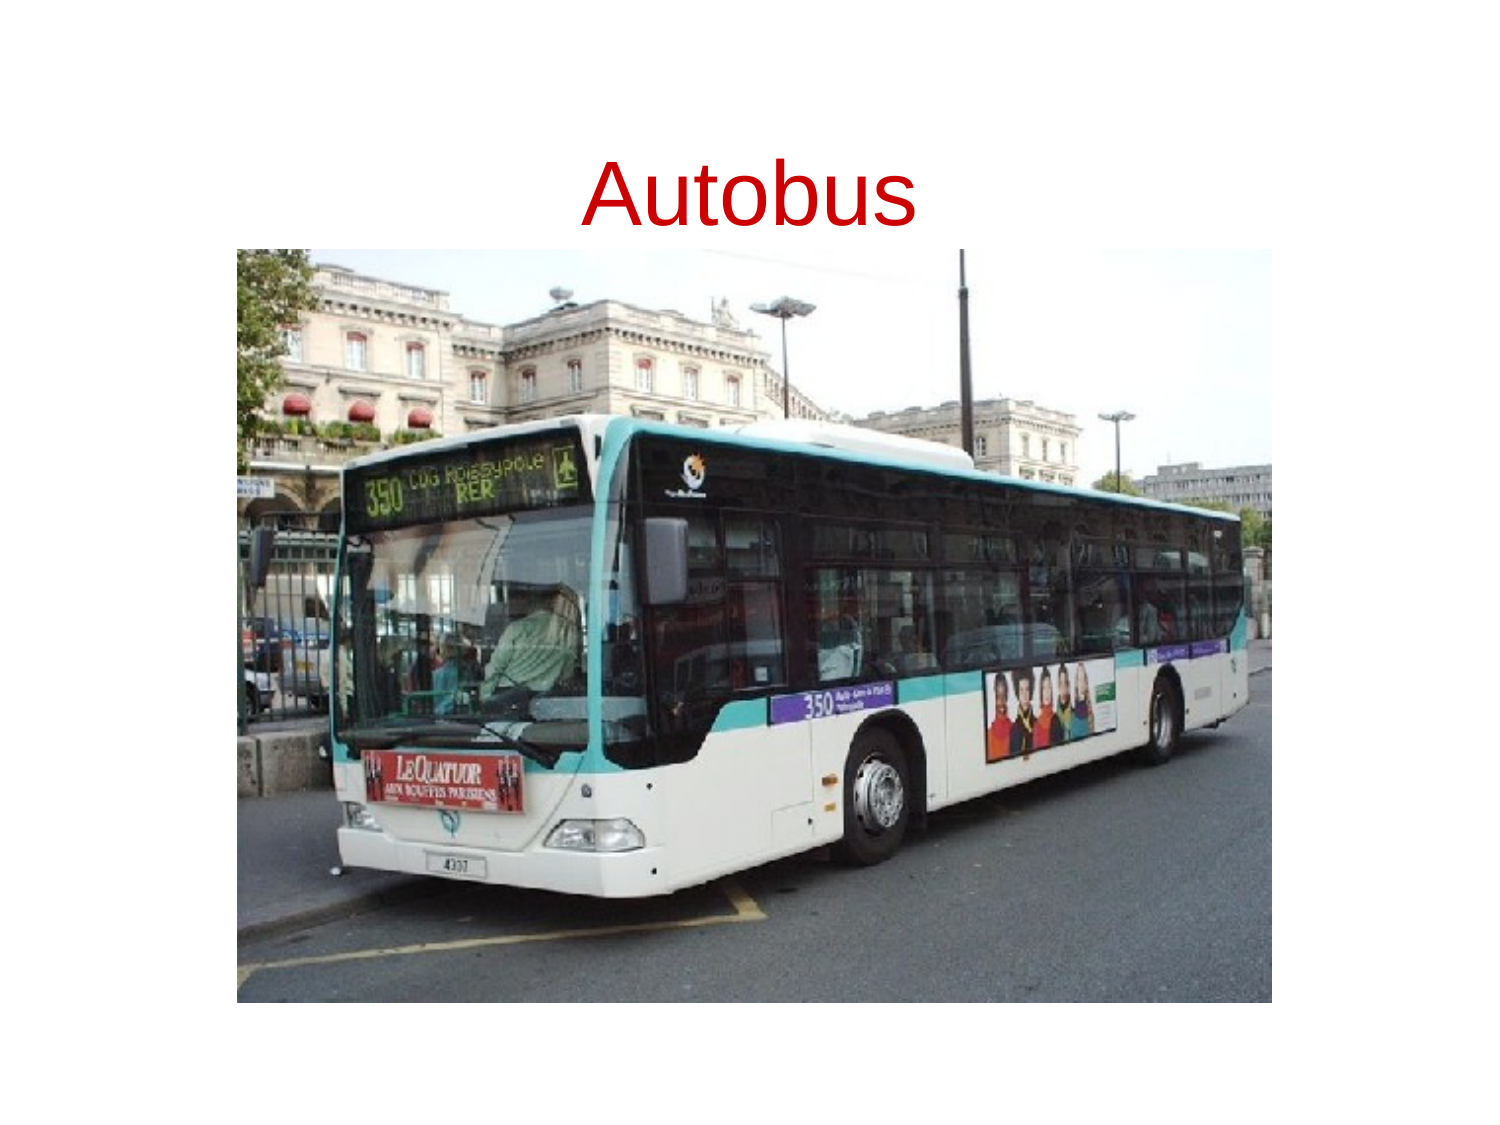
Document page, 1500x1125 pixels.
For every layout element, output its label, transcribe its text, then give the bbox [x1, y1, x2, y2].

picture [237, 288, 1272, 1003]
title Autobus [112, 99, 1388, 288]
